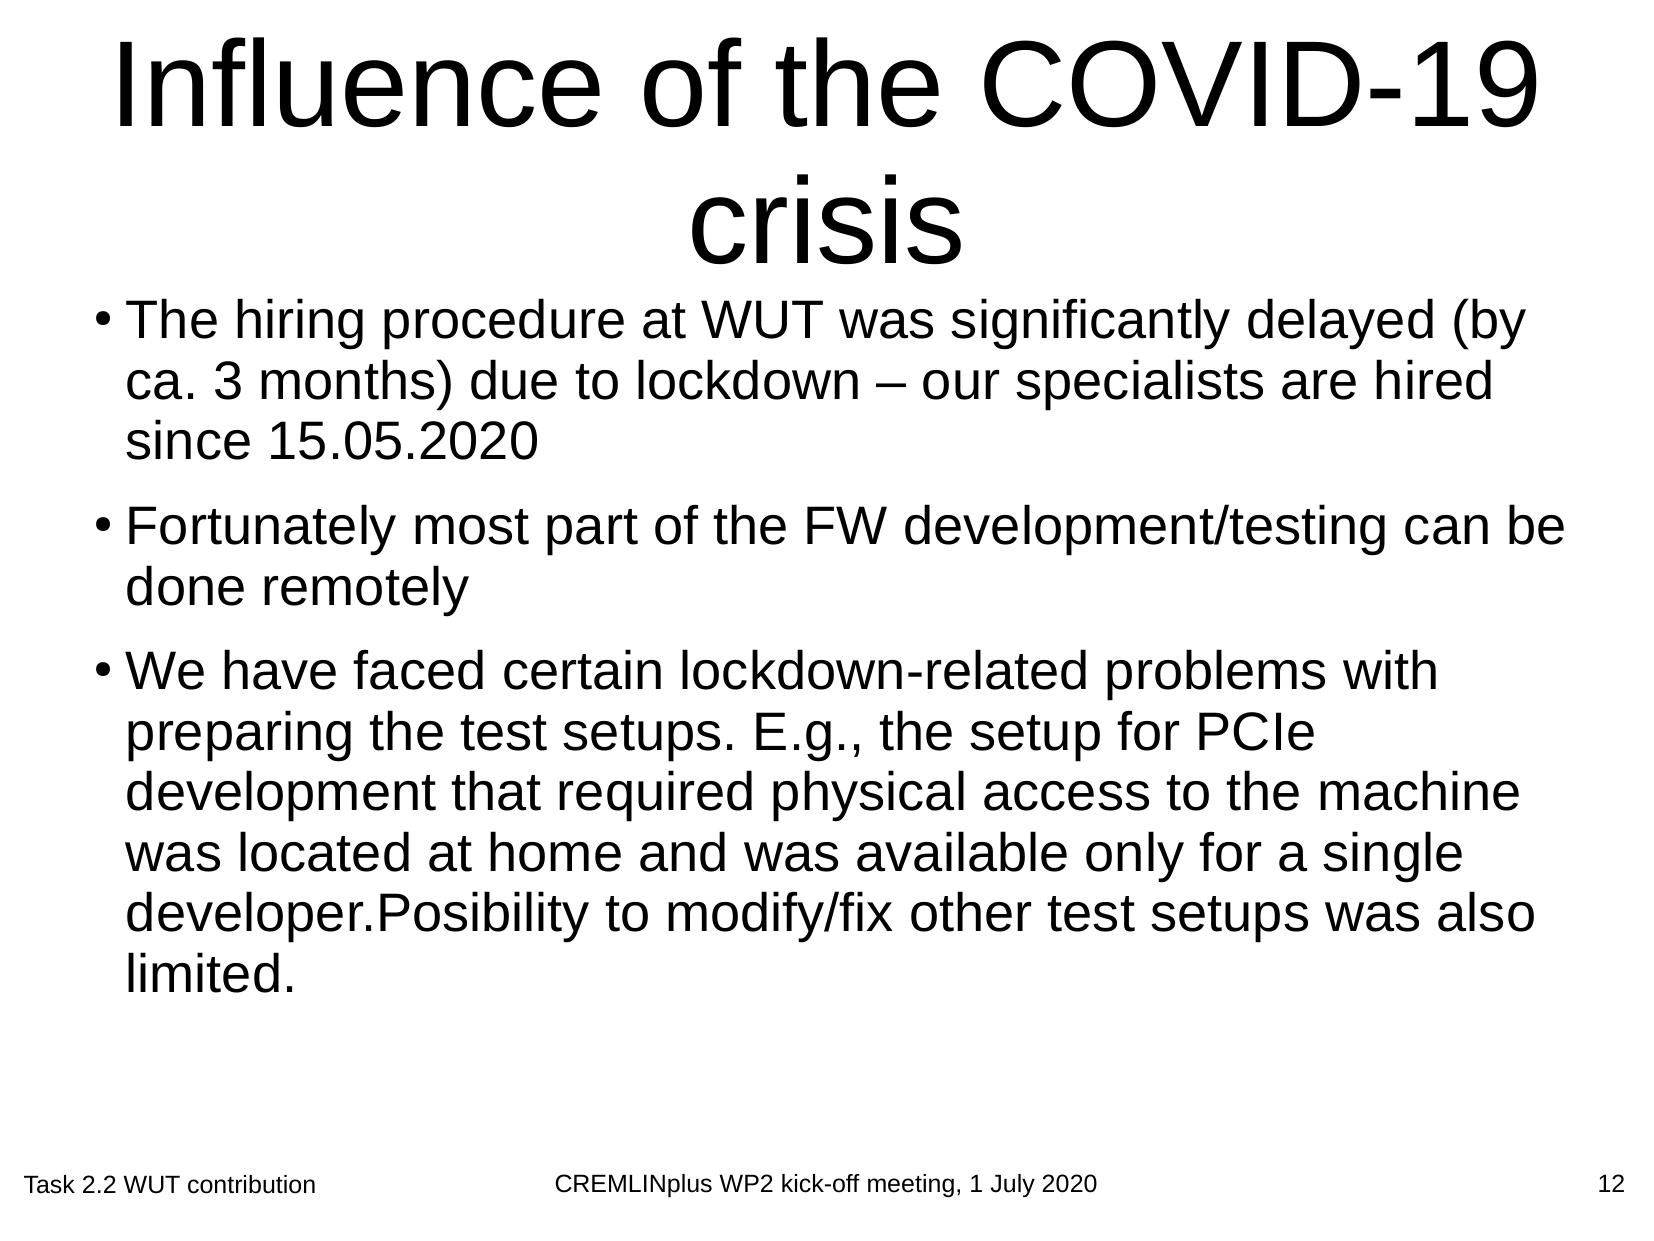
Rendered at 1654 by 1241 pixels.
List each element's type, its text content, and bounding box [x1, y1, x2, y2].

list The hiring procedure at WUT was significantly delayed (by ca. 3 months) due to lockdown – our specialists are hired since 15.05.2020 Fortunately most part of the FW development/testing can be done remotely We have faced certain lockdown-related problems with preparing the test setups. E.g., the setup for PCIe development that required physical access to the machine was located at home and was available only for a single developer.Posibility to modify/fix other test setups was also limited. [82, 289, 1571, 1010]
title Influence of the COVID-19 crisis [82, 16, 1571, 289]
